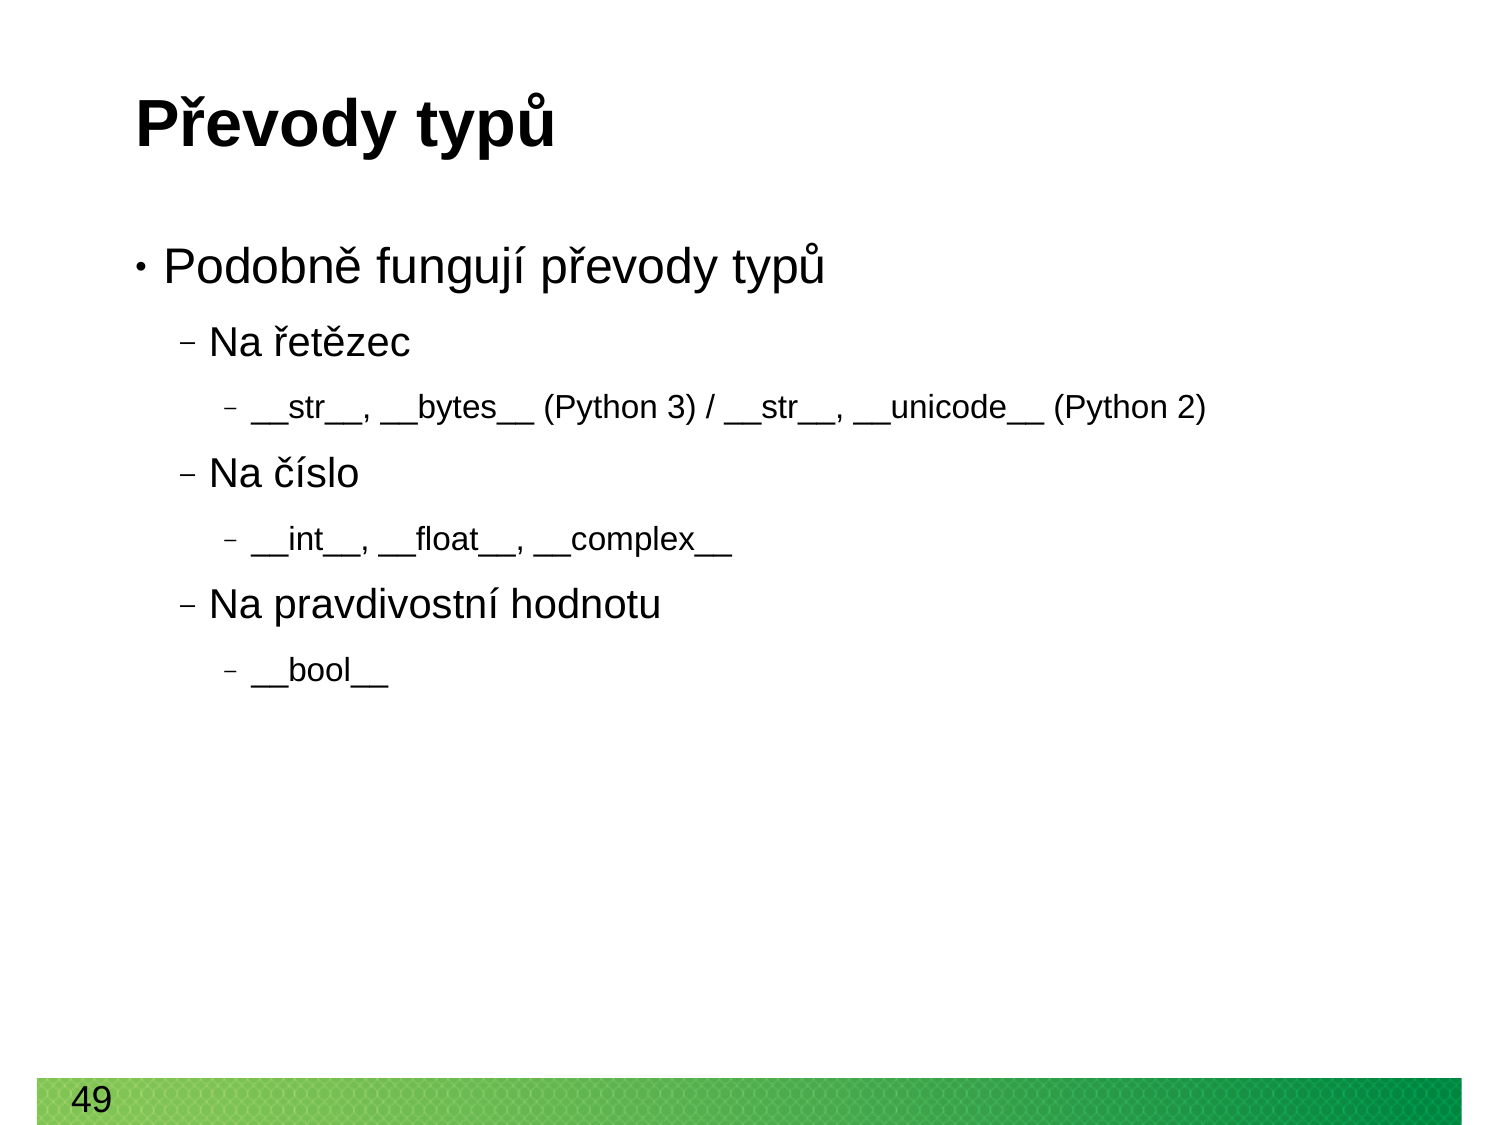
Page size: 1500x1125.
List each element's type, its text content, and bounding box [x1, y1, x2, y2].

title Převody typů [135, 41, 1372, 204]
picture [36, 1078, 1462, 1125]
list Podobně fungují převody typů Na řetězec __str__, __bytes__ (Python 3) / __str__, __unicode__ (Python 2) Na číslo __int__, __float__, __complex__ Na pravdivostní hodnotu __bool__ [135, 238, 1372, 892]
